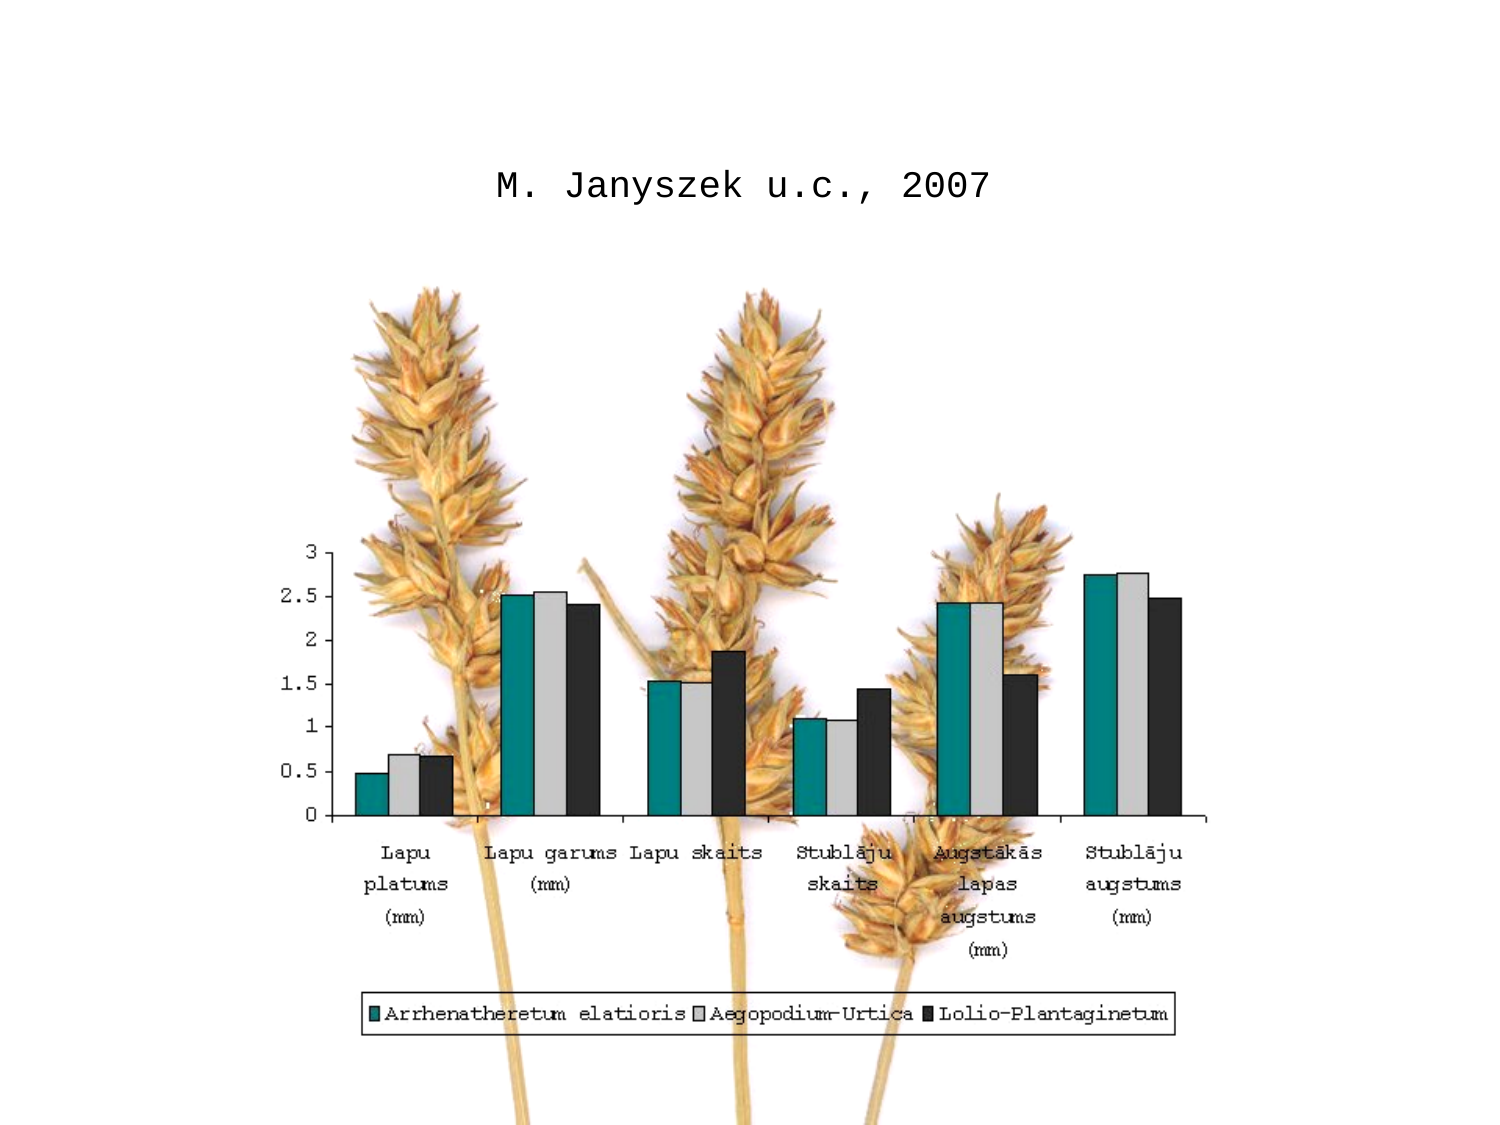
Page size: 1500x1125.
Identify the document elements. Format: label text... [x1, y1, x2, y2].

text_box M. Janyszek u.c., 2007 [481, 152, 1007, 213]
picture [238, 249, 1262, 1125]
